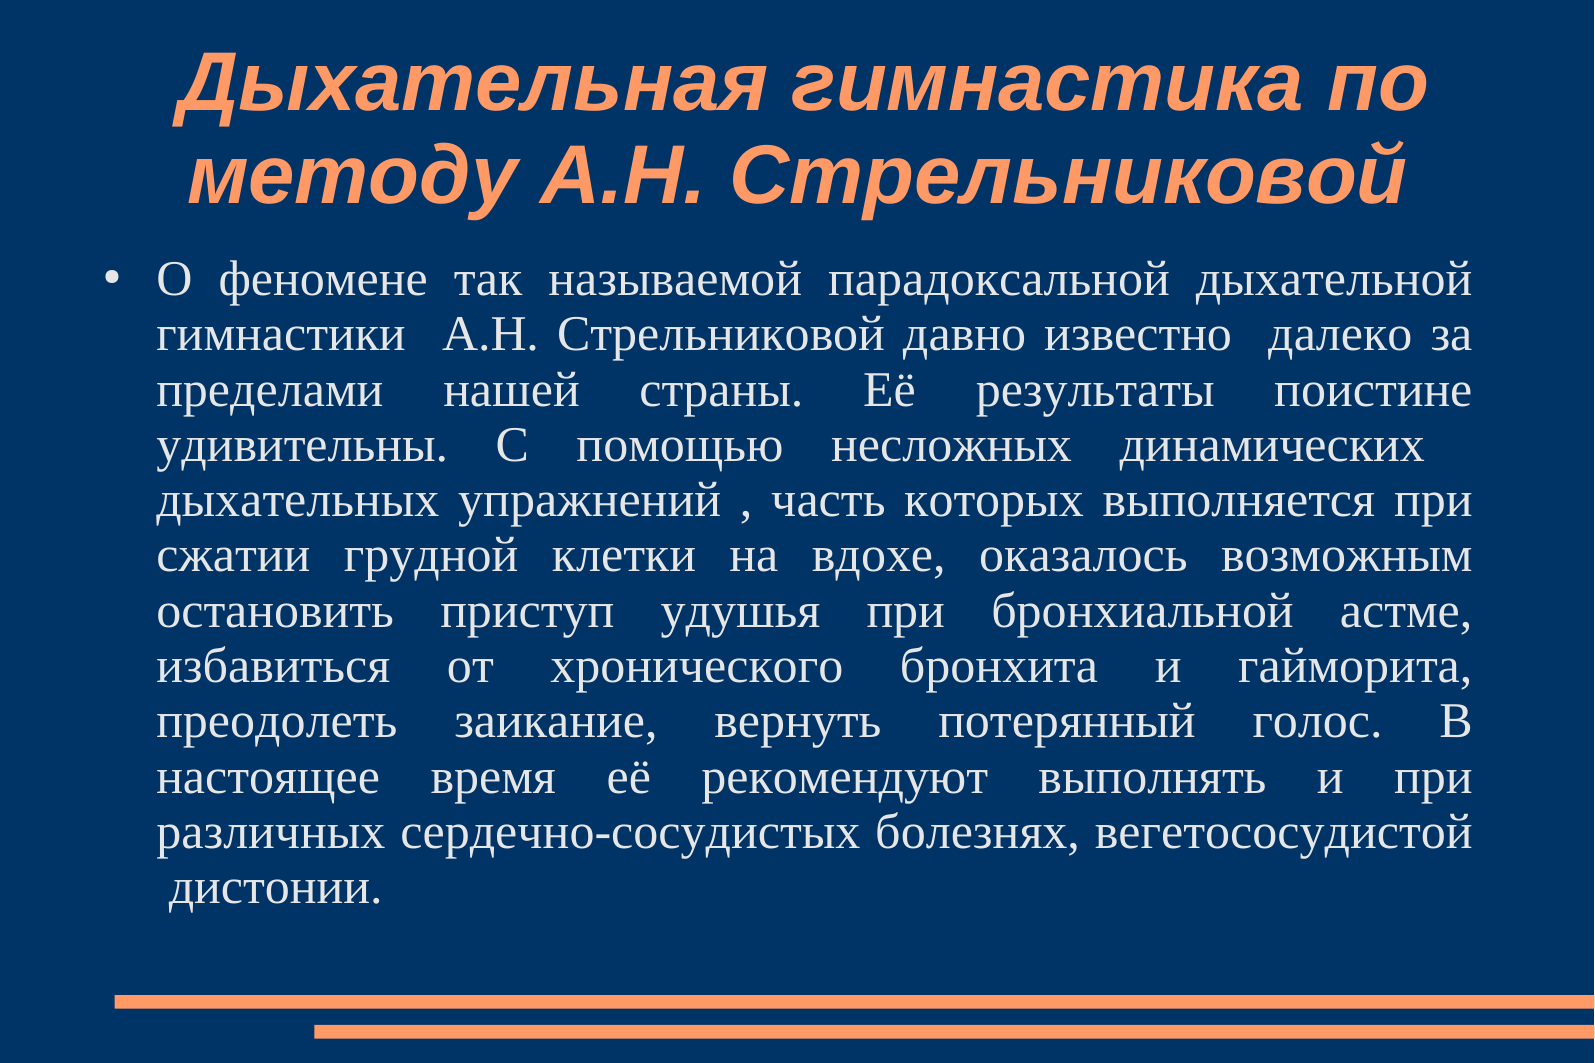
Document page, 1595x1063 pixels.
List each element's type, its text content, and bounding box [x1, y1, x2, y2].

list О феномене так называемой парадоксальной дыхательной гимнастики А.Н. Стрельниковой давно известно далеко за пределами нашей страны. Её результаты поистине удивительны. С помощью несложных динамических дыхательных упражнений , часть которых выполняется при сжатии грудной клетки на вдохе, оказалось возможным остановить приступ удушья при бронхиальной астме, избавиться от хронического бронхита и гайморита, преодолеть заикание, вернуть потерянный голос. В настоящее время её рекомендуют выполнять и при различных сердечно-сосудистых болезнях, вегетососудистой дистонии. [85, 251, 1474, 938]
title Дыхательная гимнастика по методу А.Н. Стрельниковой [117, 35, 1479, 222]
